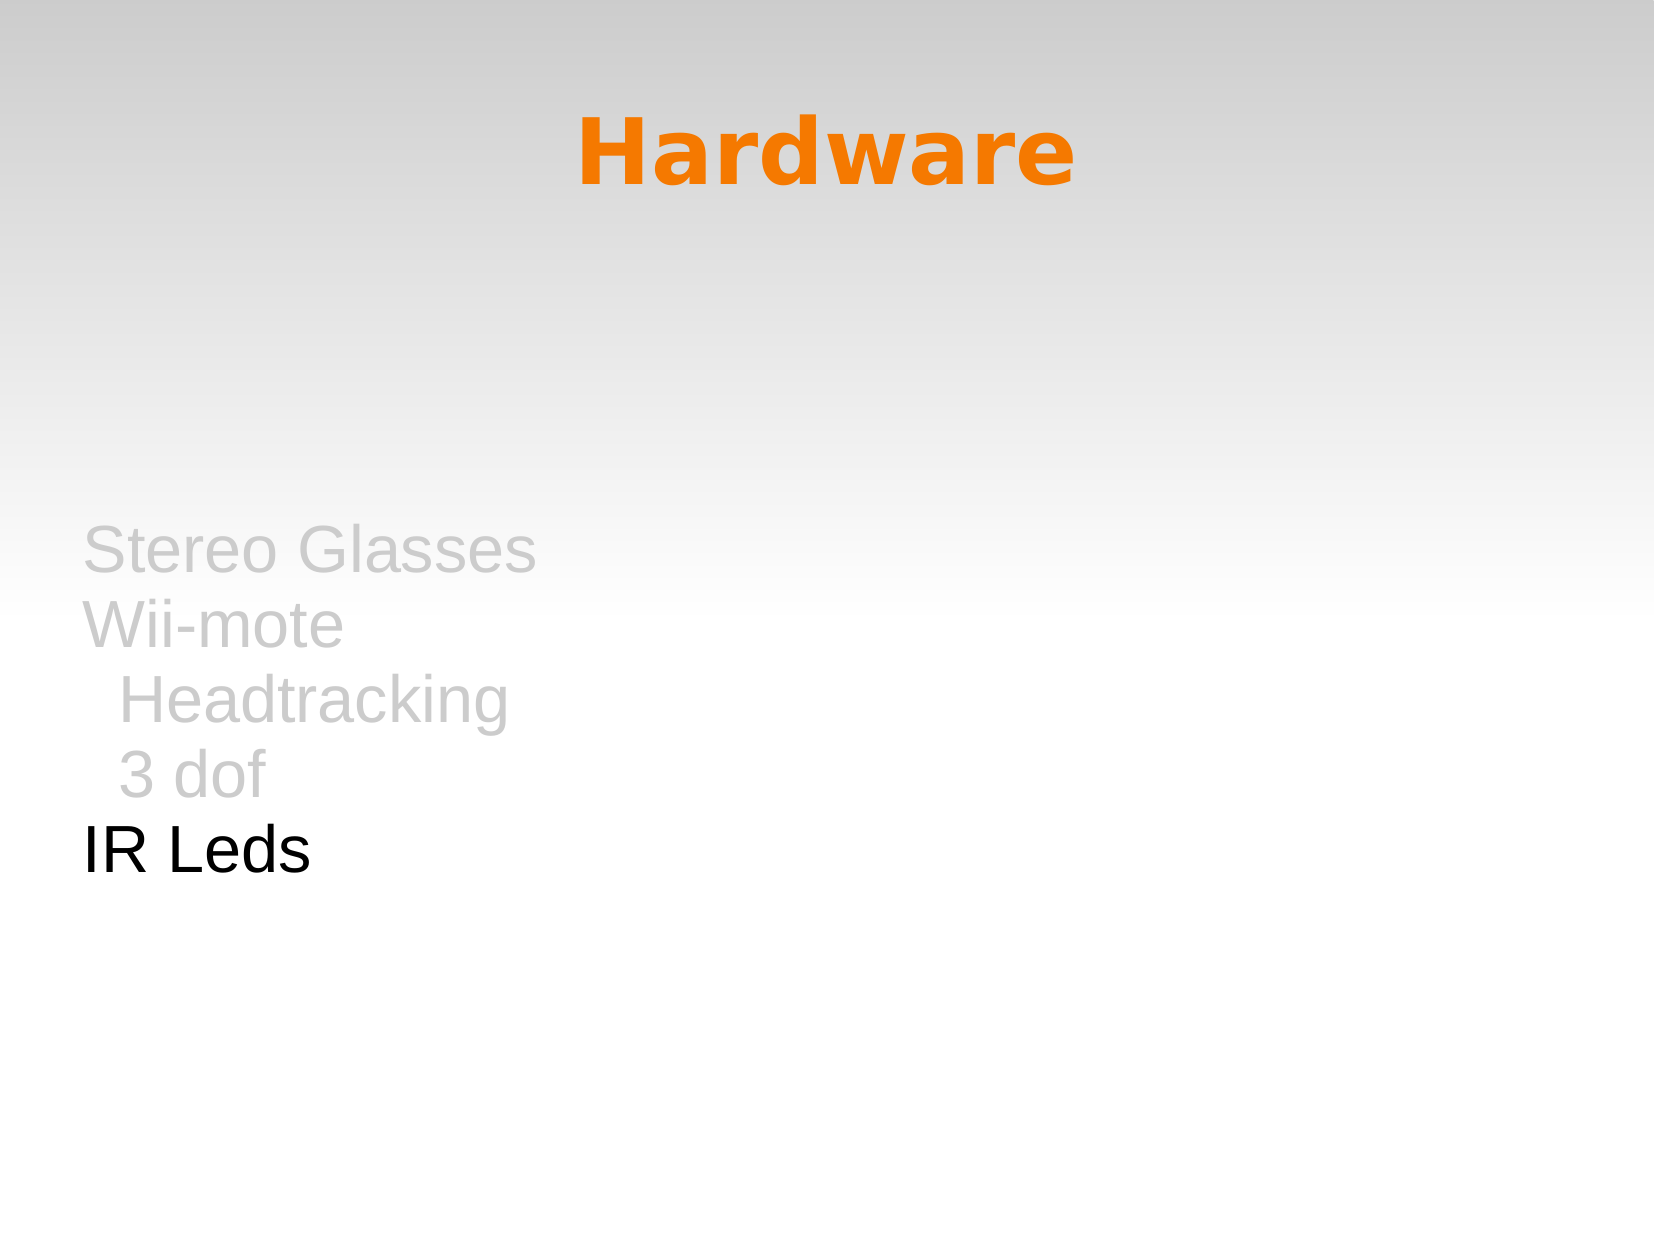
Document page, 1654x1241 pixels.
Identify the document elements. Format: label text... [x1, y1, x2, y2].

subtitle Stereo Glasses Wii-mote Headtracking 3 dof IR Leds [82, 297, 1571, 1102]
title Hardware [82, 56, 1571, 250]
